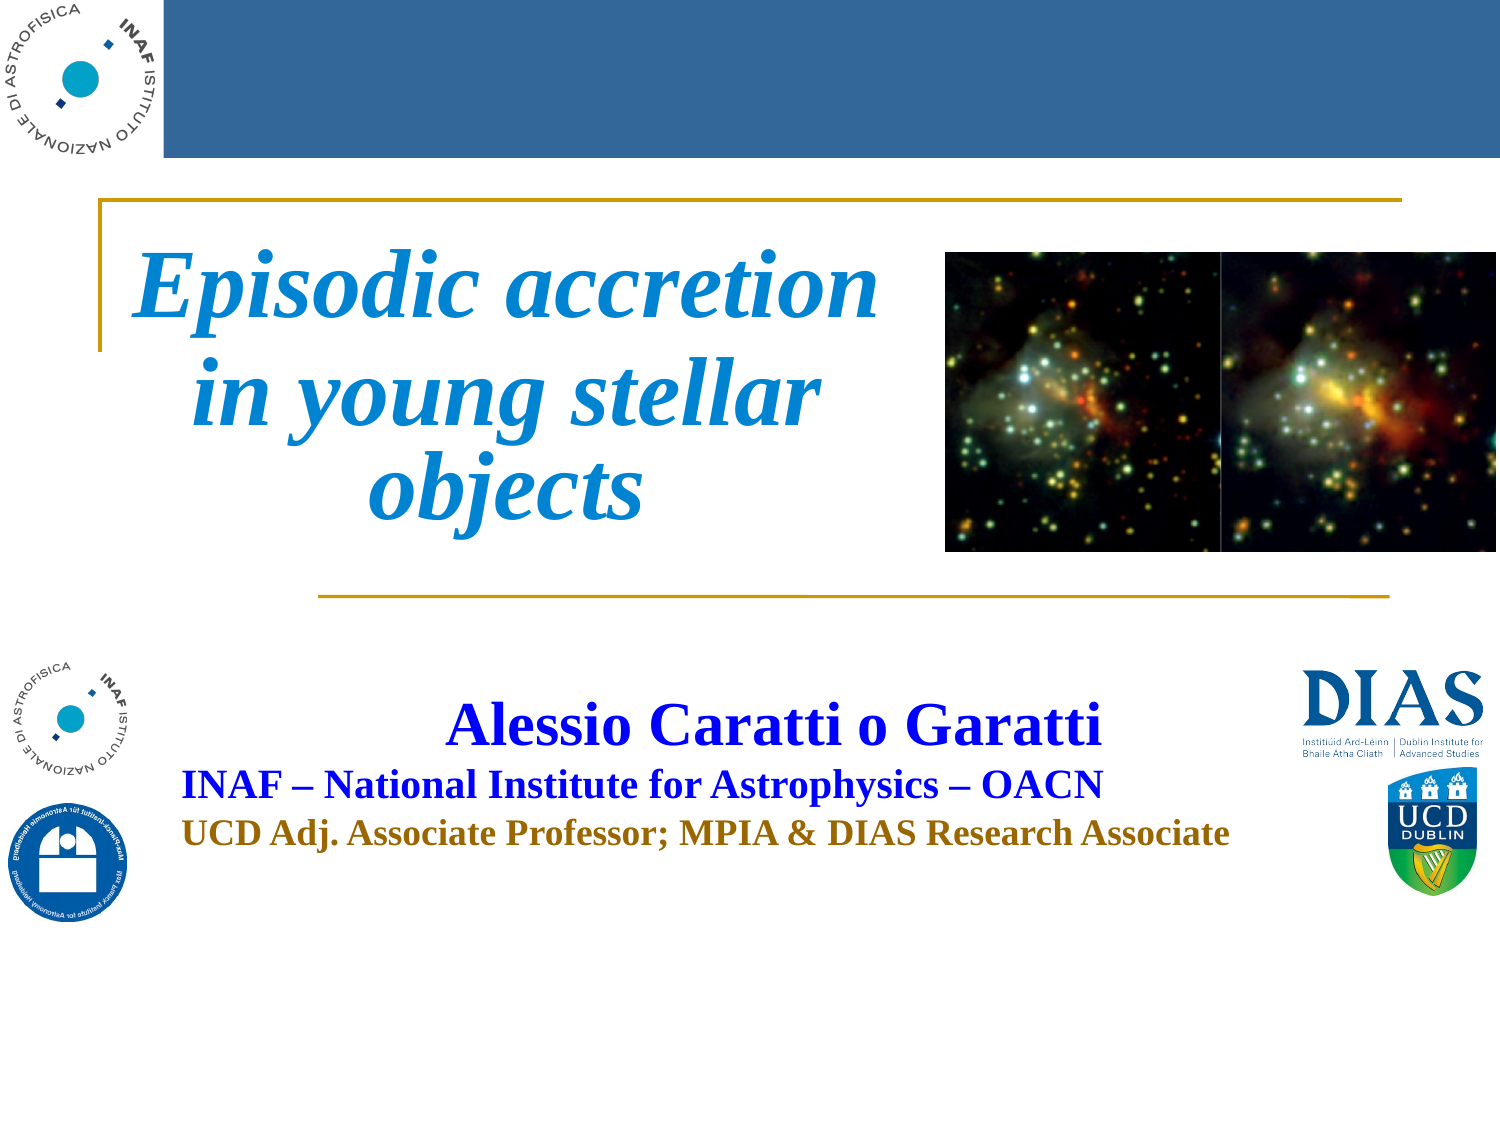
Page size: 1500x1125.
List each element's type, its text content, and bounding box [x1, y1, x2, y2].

picture [1388, 770, 1477, 896]
subtitle Alessio Caratti o Garatti INAF – National Institute for Astrophysics – OACN UCD Adj. Associate Professor; MPIA & DIAS Research Associate [166, 690, 1383, 902]
text_box Episodic accretion in young stellar objects [85, 234, 929, 583]
picture [945, 252, 1496, 553]
picture [163, 0, 1500, 158]
picture [5, 4, 155, 154]
picture [13, 662, 127, 775]
picture [1302, 670, 1483, 757]
picture [8, 803, 127, 922]
picture [1388, 767, 1458, 786]
